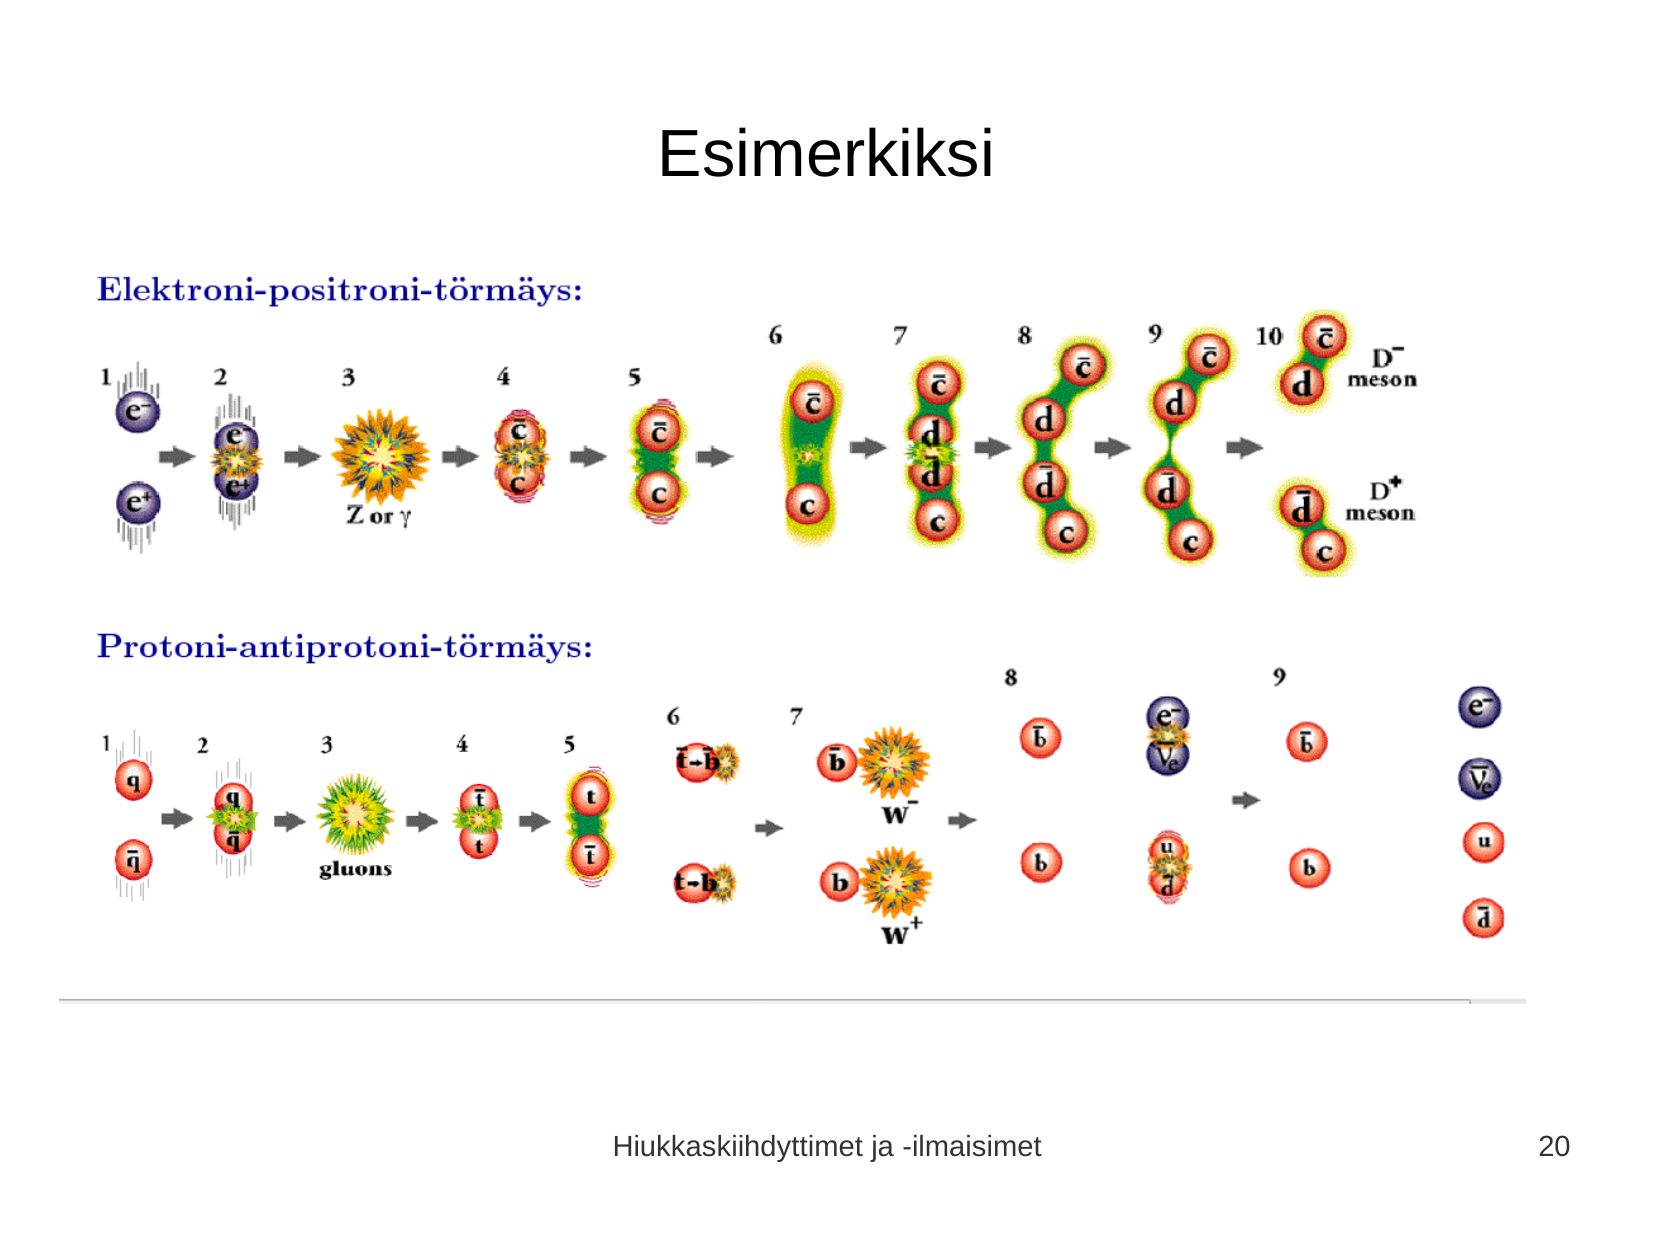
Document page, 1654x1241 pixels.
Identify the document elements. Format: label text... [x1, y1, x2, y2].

title Esimerkiksi [82, 49, 1571, 257]
picture [59, 249, 1527, 1004]
